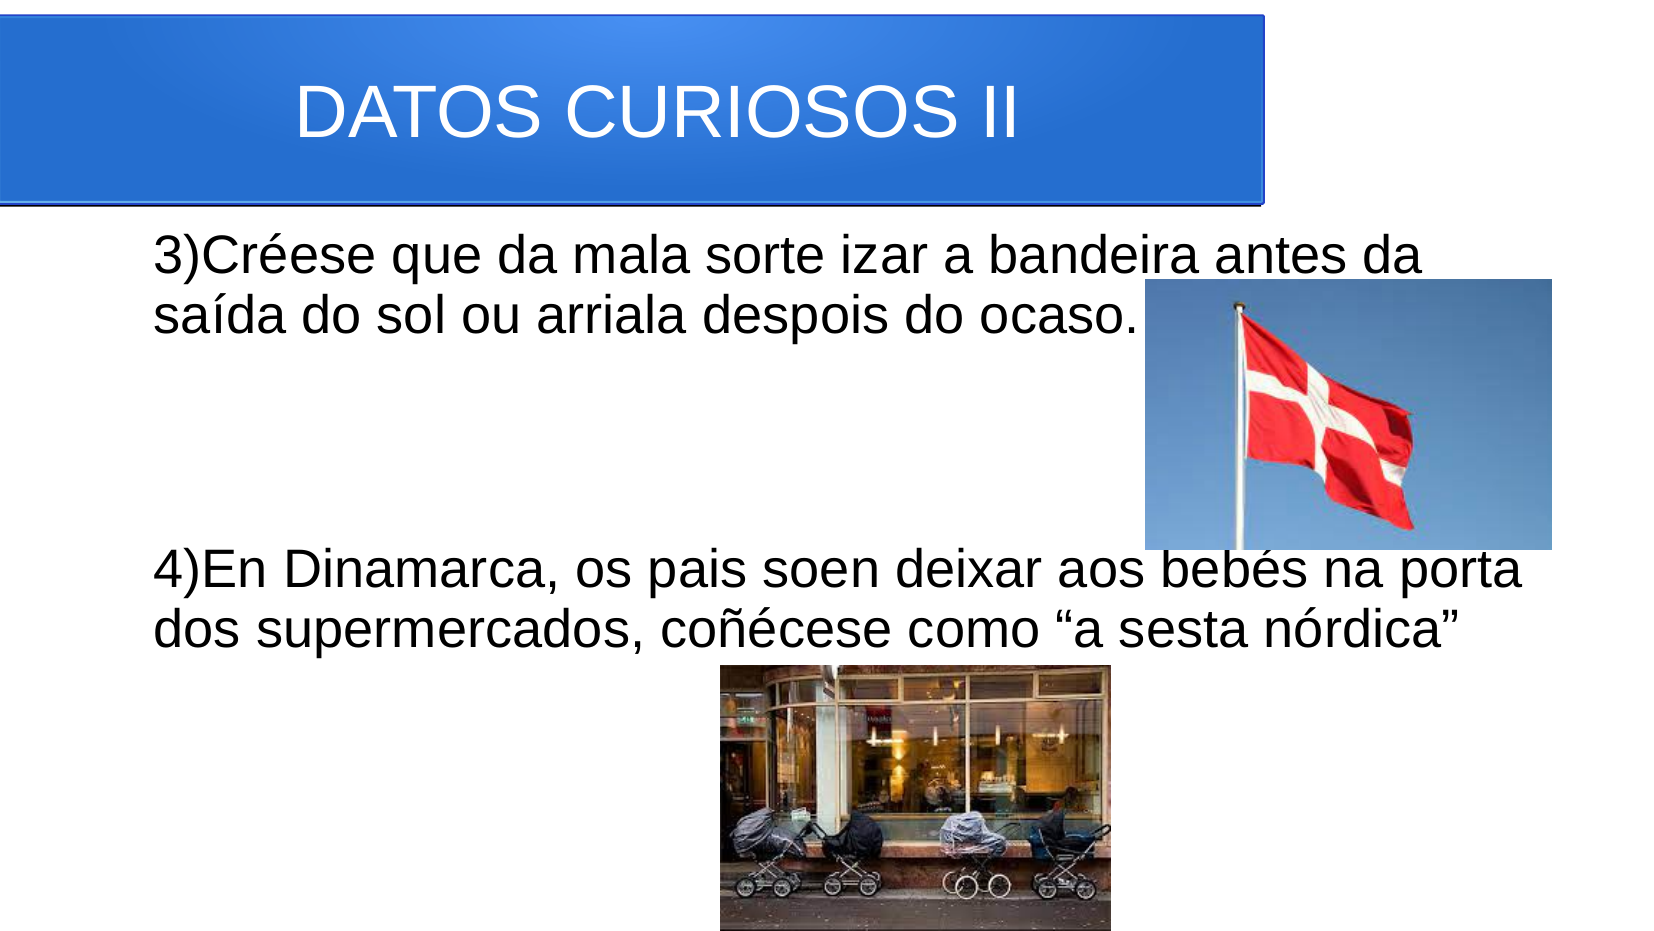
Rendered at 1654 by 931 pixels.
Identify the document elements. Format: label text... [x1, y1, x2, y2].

title DATOS CURIOSOS II [82, 35, 1235, 189]
picture [1145, 279, 1552, 550]
list 3)Créese que da mala sorte izar a bandeira antes da saída do sol ou arriala despois do ocaso. 4)En Dinamarca, os pais soen deixar aos bebés na porta dos supermercados, coñécese como “a sesta nórdica” [82, 224, 1571, 764]
picture [720, 665, 1111, 931]
